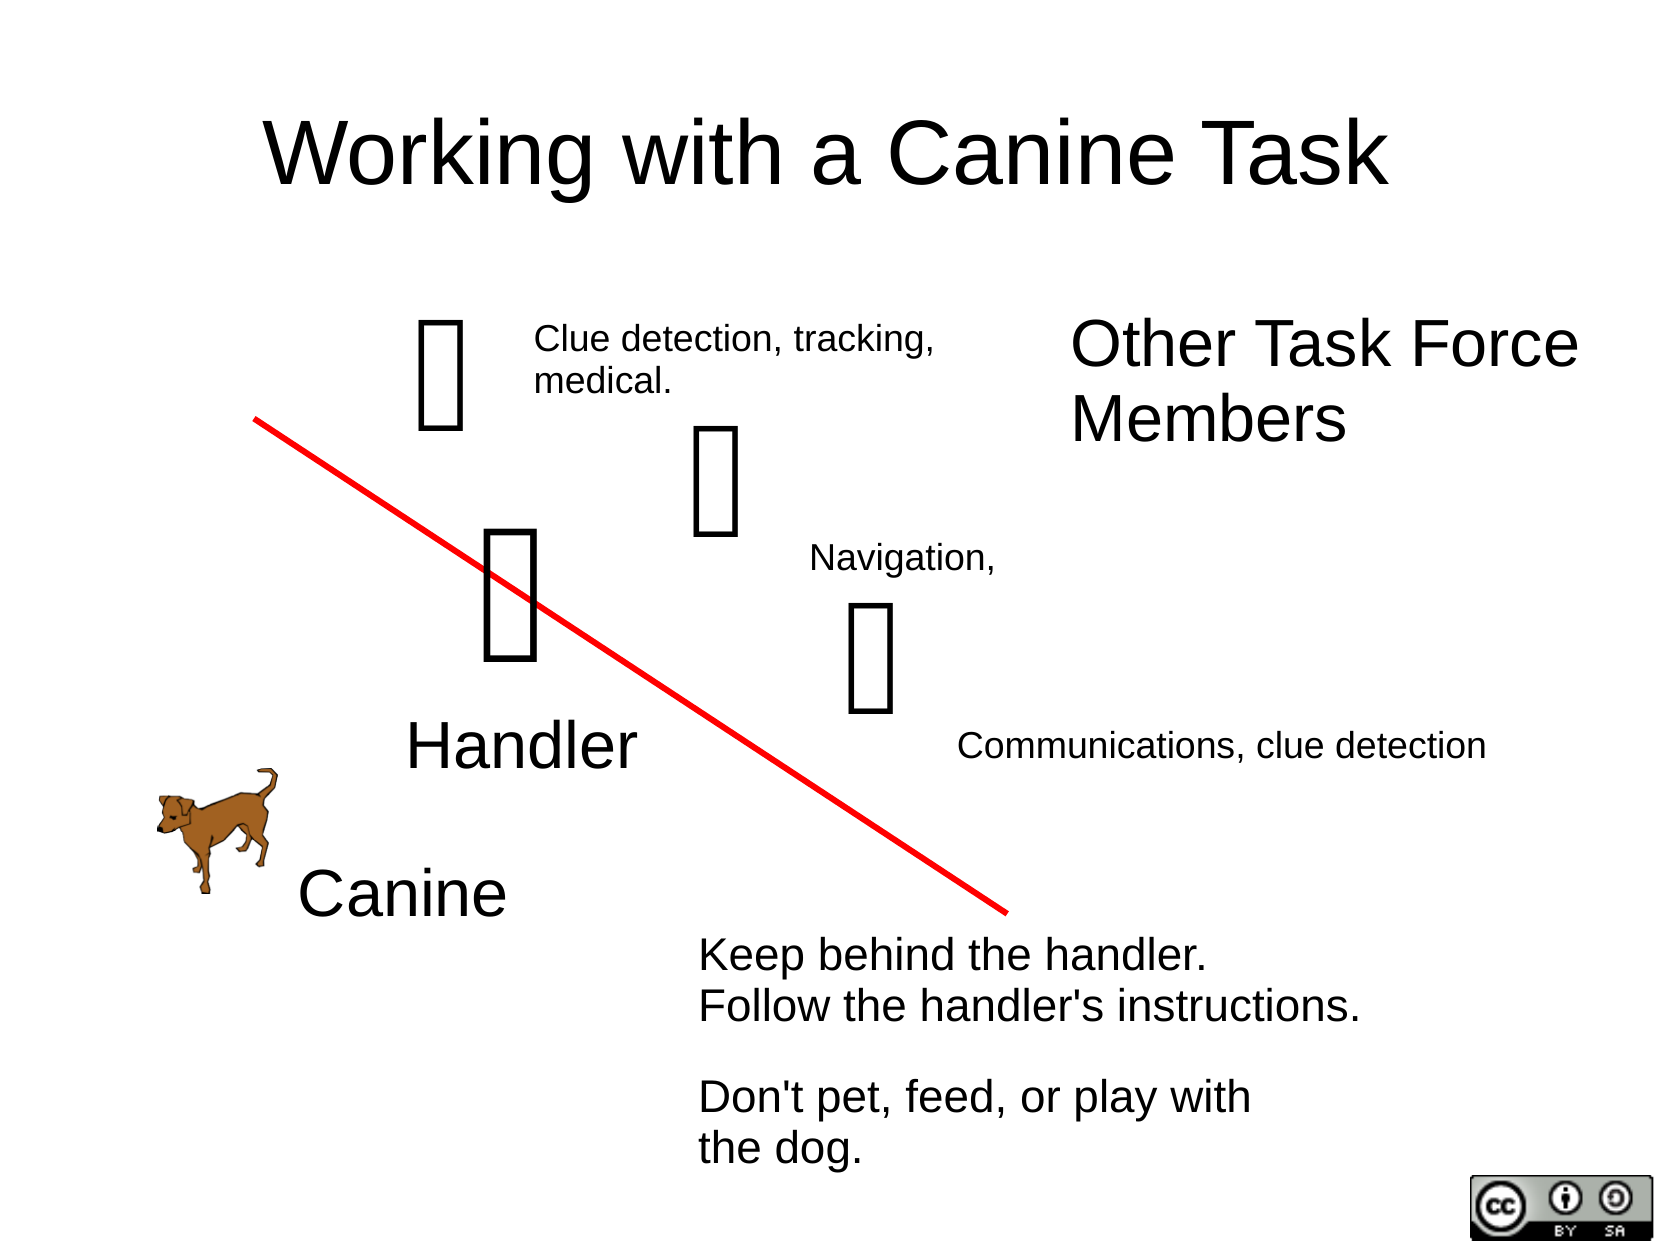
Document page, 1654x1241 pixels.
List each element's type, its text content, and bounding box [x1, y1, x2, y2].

text_box Other Task Force Members [1055, 298, 1598, 463]
text_box Canine [283, 848, 525, 938]
text_box Navigation, [794, 529, 1488, 629]
text_box Communications, clue detection [942, 717, 1636, 817]
text_box Don't pet, feed, or play with the dog. [683, 1063, 1280, 1181]
text_box Handler [390, 700, 655, 791]
text_box Clue detection, tracking, medical. [518, 310, 1212, 410]
text_box  [462, 516, 693, 731]
title Working with a Canine Task [82, 56, 1571, 250]
text_box  [828, 629, 1026, 773]
text_box Keep behind the handler. Follow the handler's instructions. [683, 921, 1385, 1039]
text_box  [673, 414, 871, 596]
picture [1470, 1175, 1654, 1241]
picture [157, 768, 278, 894]
text_box  [398, 308, 596, 490]
